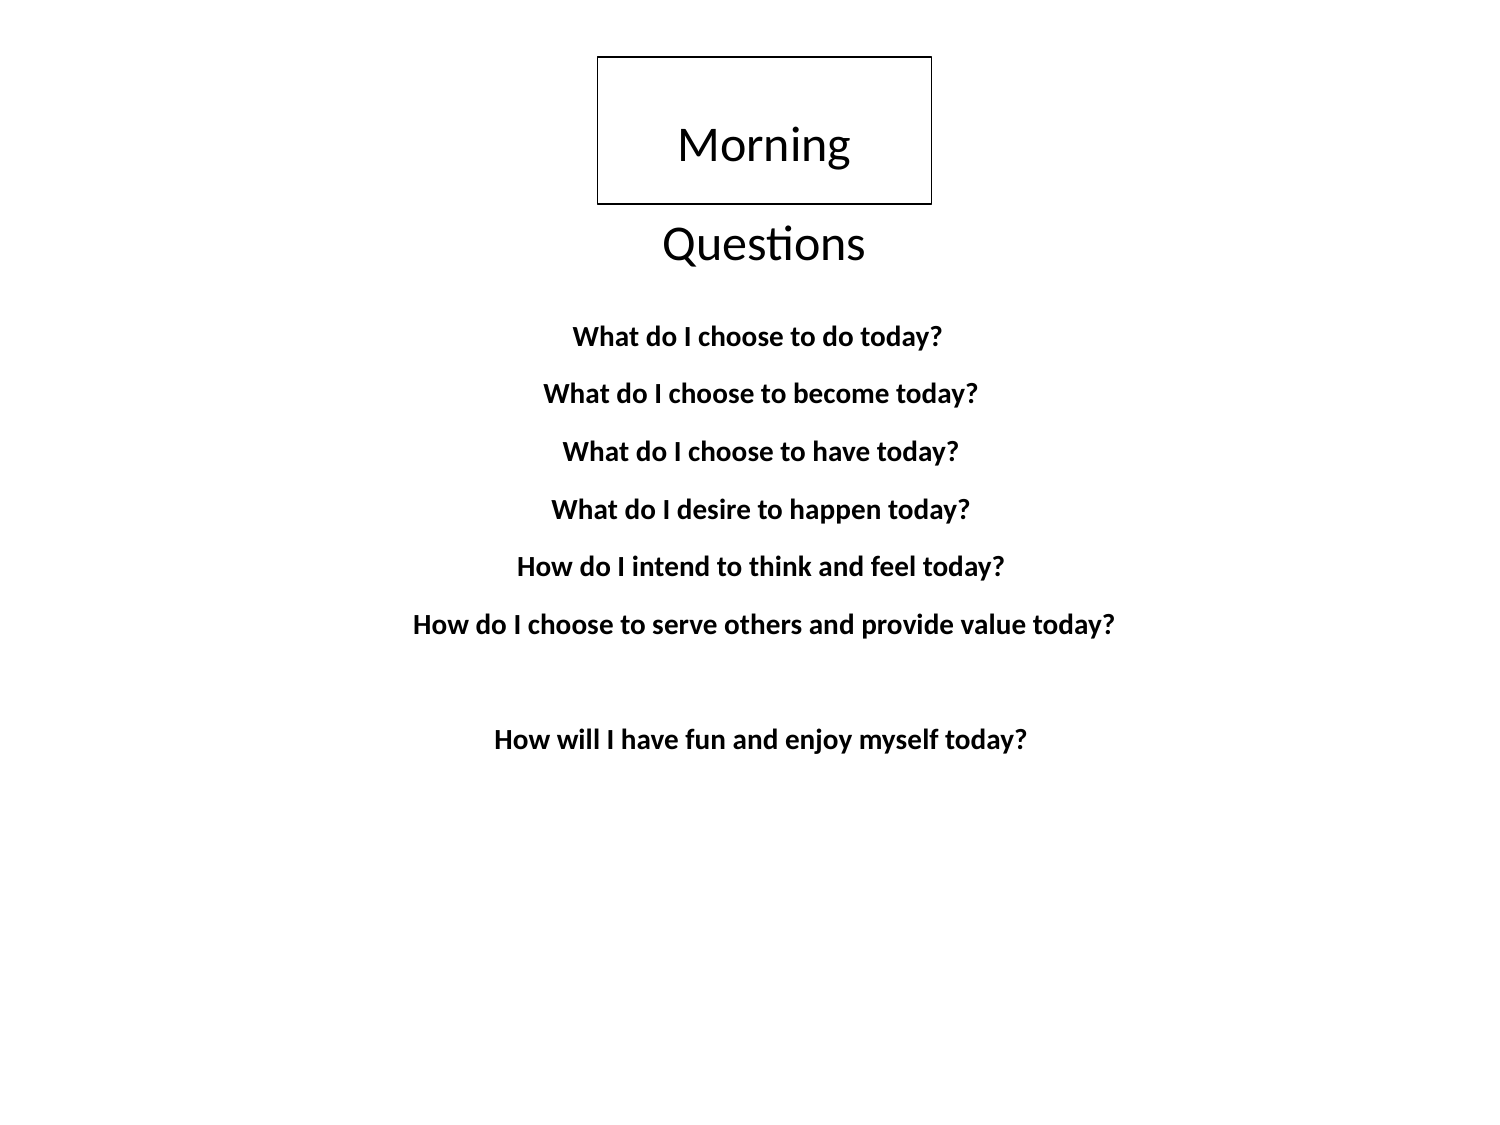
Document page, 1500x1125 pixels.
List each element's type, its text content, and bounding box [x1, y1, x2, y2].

title Morning Questions [597, 57, 932, 205]
list What do I choose to do today? What do I choose to become today? What do I choose to have today? What do I desire to happen today? How do I intend to think and feel today? How do I choose to serve others and provide value today? How will I have fun and enjoy myself today? [51, 244, 1478, 1100]
